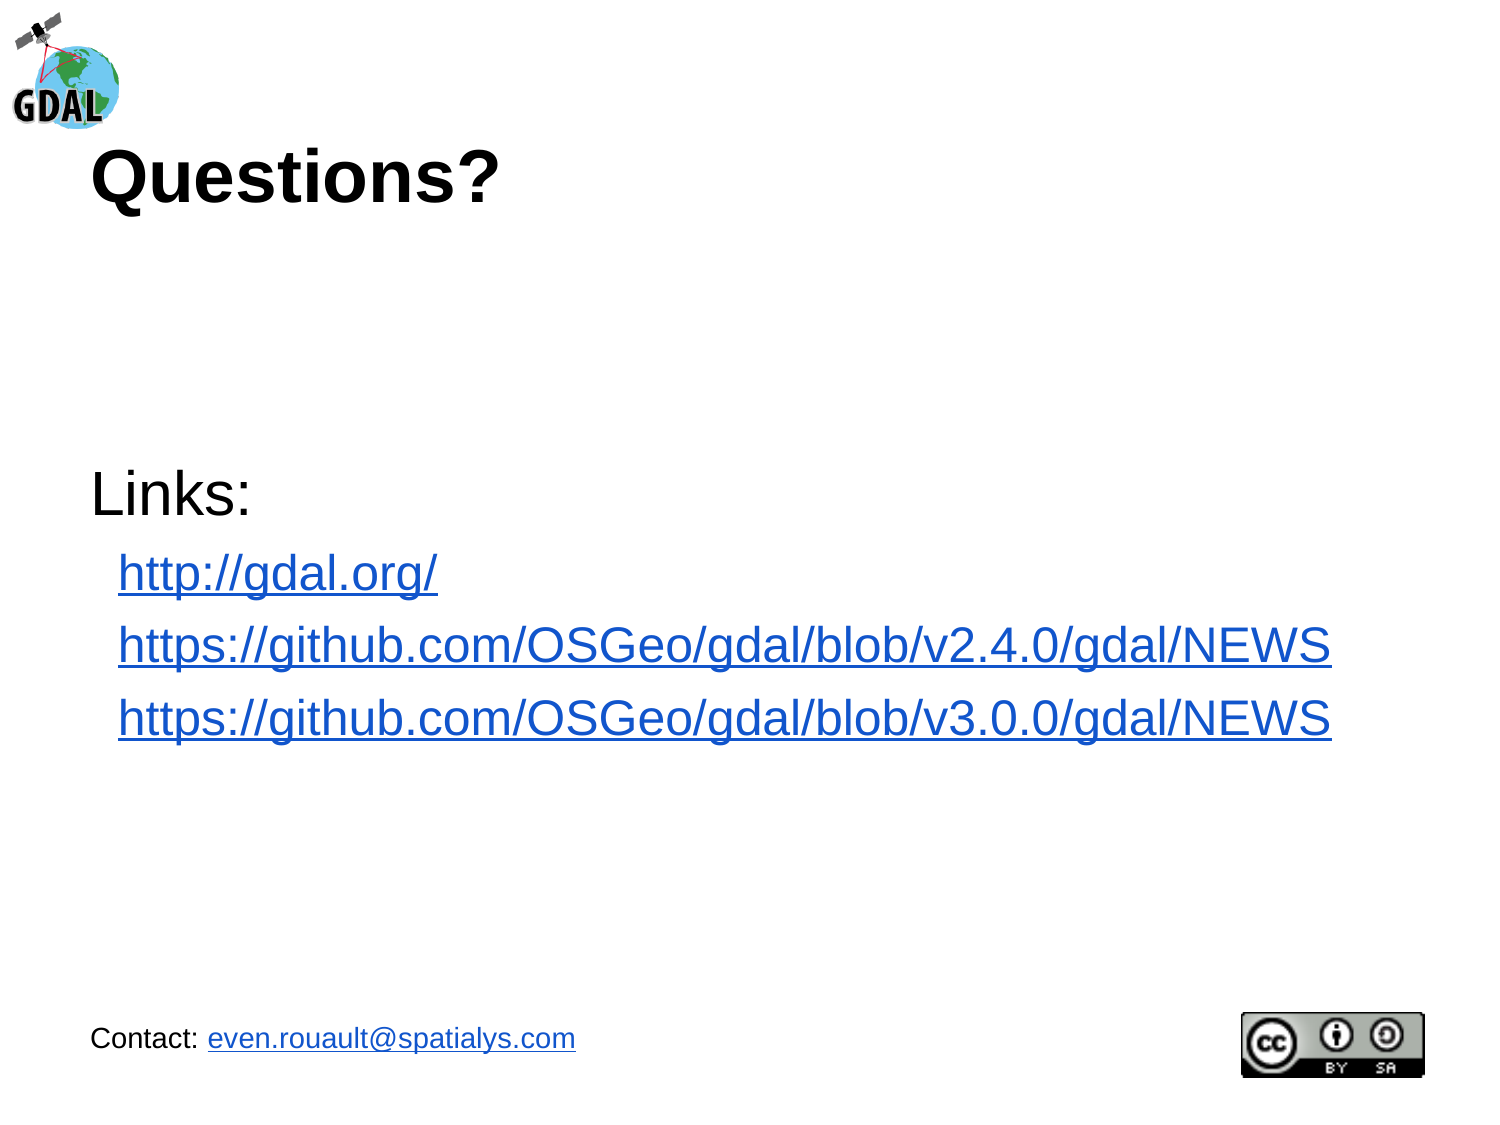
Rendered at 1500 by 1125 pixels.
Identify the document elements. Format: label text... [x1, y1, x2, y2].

picture [1241, 1012, 1425, 1078]
title Questions? [75, 45, 1425, 233]
list Links: http://gdal.org/ https://github.com/OSGeo/gdal/blob/v2.4.0/gdal/NEWS https://github.com/OSGeo/gdal/blob/v3.0.0/gdal/NEWS Contact: even.rouault@spatialys.com [75, 262, 1425, 1078]
picture [12, 12, 119, 129]
